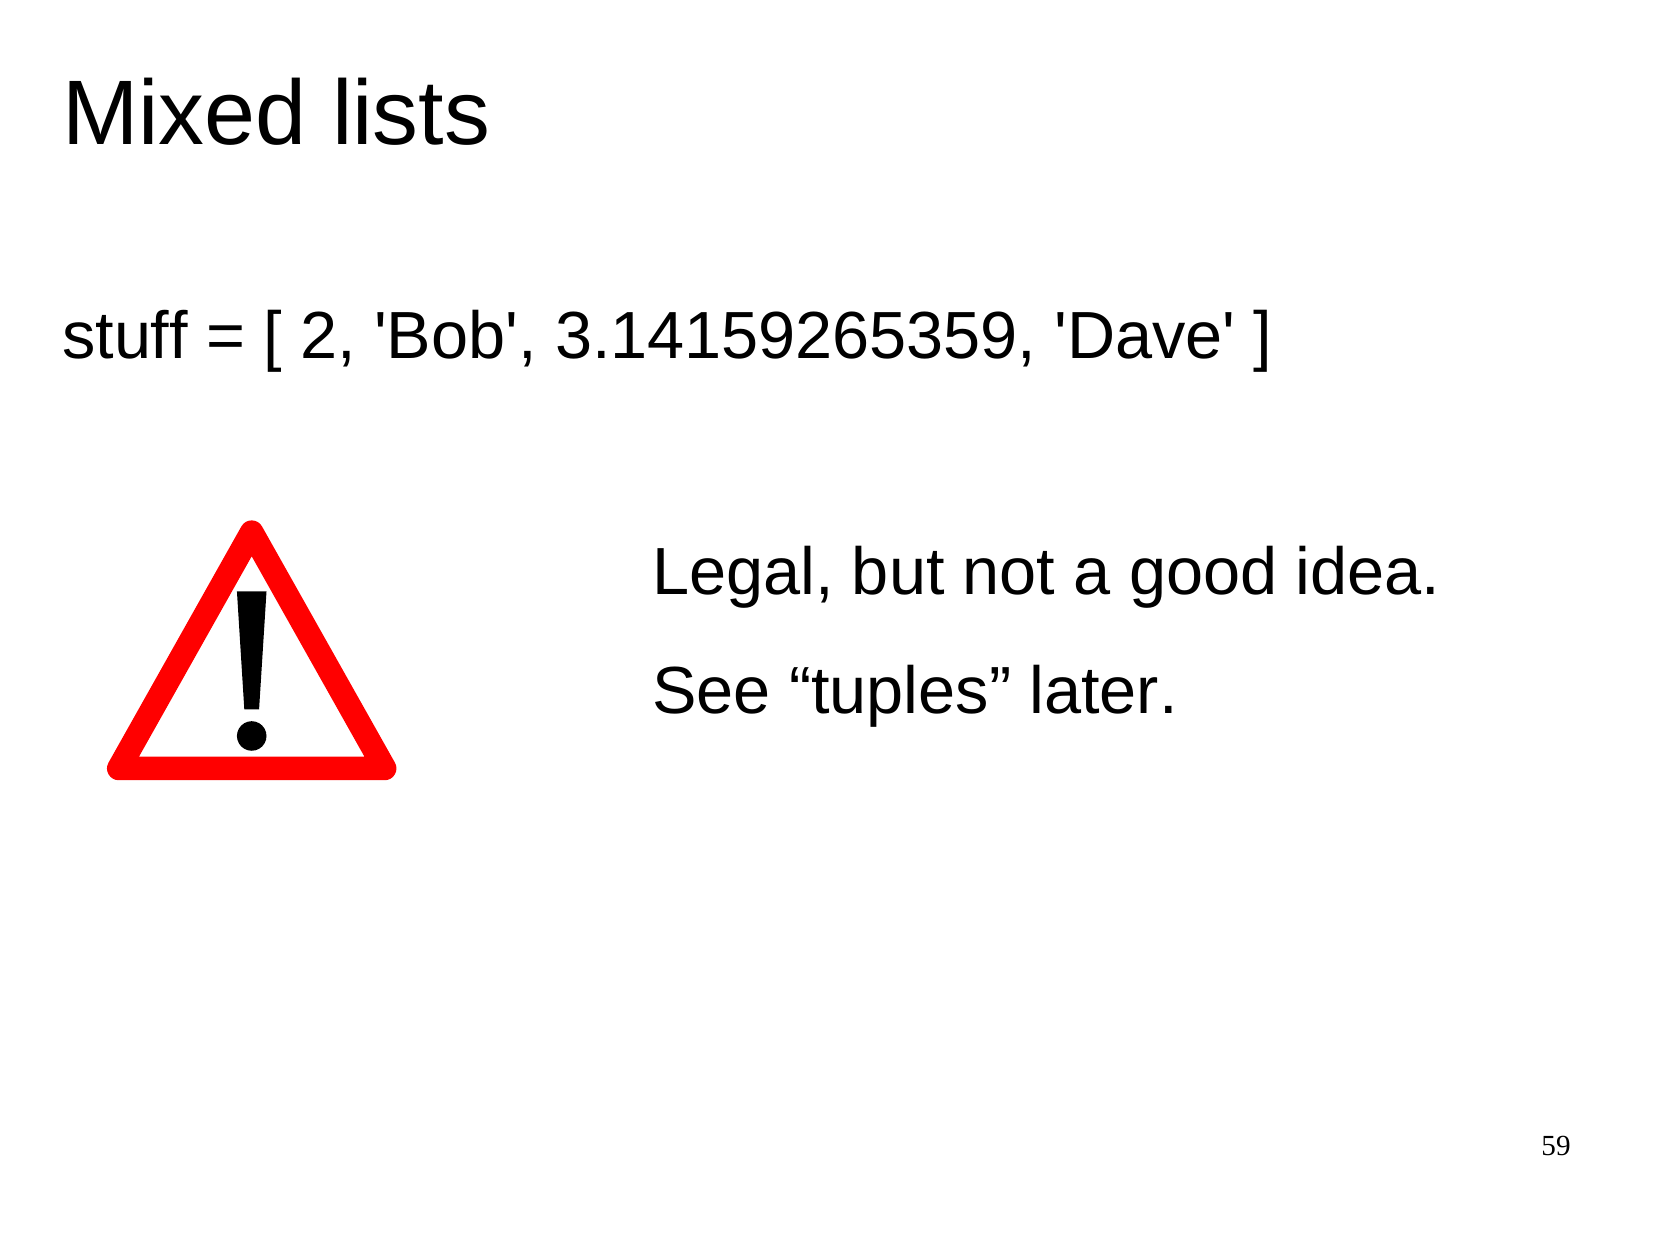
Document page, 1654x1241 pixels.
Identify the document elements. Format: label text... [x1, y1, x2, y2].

text_box stuff = [ 2, 'Bob', 3.14159265359, 'Dave' ] [59, 295, 1277, 377]
text_box Mixed lists [59, 59, 495, 168]
text_box [236, 591, 267, 710]
text_box [236, 721, 267, 751]
text_box See “tuples” later. [649, 649, 1182, 731]
text_box Legal, but not a good idea. [649, 531, 1444, 613]
